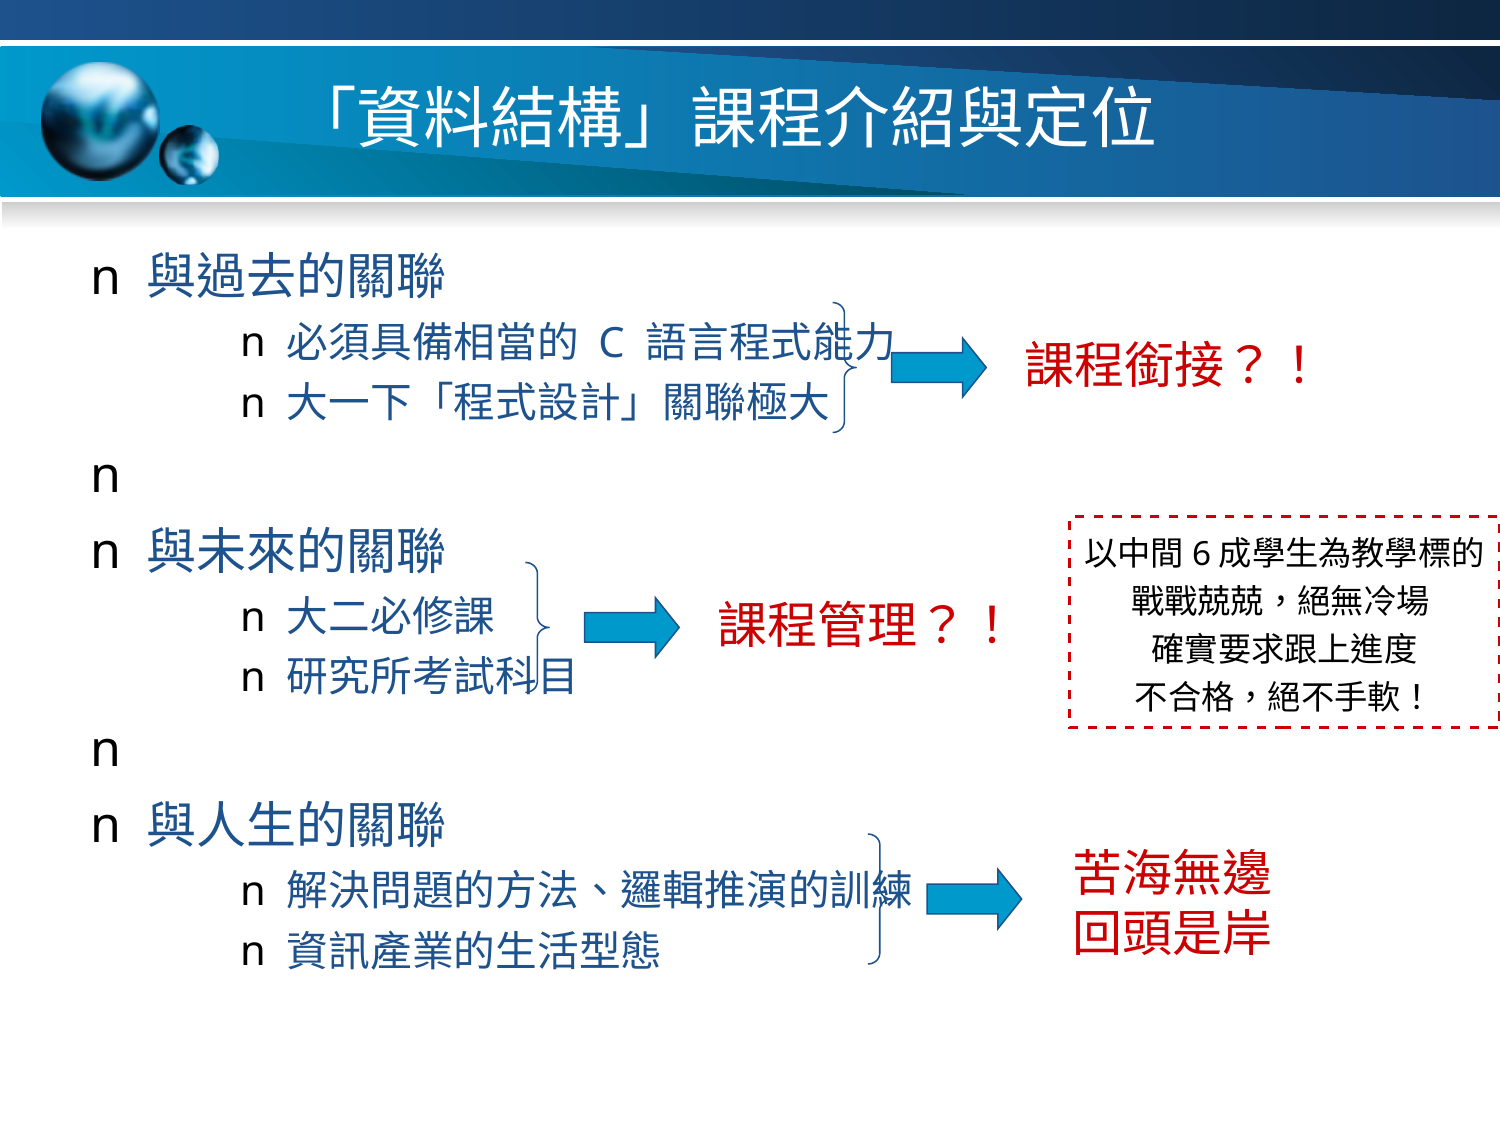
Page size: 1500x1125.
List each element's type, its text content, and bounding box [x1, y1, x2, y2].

title 「資料結構」課程介紹與定位 [275, 45, 1363, 188]
text_box [891, 337, 987, 398]
text_box 以中間6成學生為教學標的 戰戰兢兢，絕無冷場 確實要求跟上進度 不合格，絕不手軟！ [1074, 516, 1495, 728]
text_box [584, 597, 680, 658]
list 與過去的關聯 必須具備相當的 C 語言程式能力 大一下「程式設計」關聯極大 與未來的關聯 大二必修課 研究所考試科目 與人生的關聯 解決問題的方法、邏輯推演的訓練 資訊產業的生活型態 [75, 237, 1426, 1050]
text_box 課程銜接？！ [1009, 325, 1340, 401]
text_box 苦海無邊 回頭是岸 [1057, 833, 1288, 969]
text_box 課程管理？！ [702, 585, 1033, 661]
text_box [927, 869, 1022, 929]
